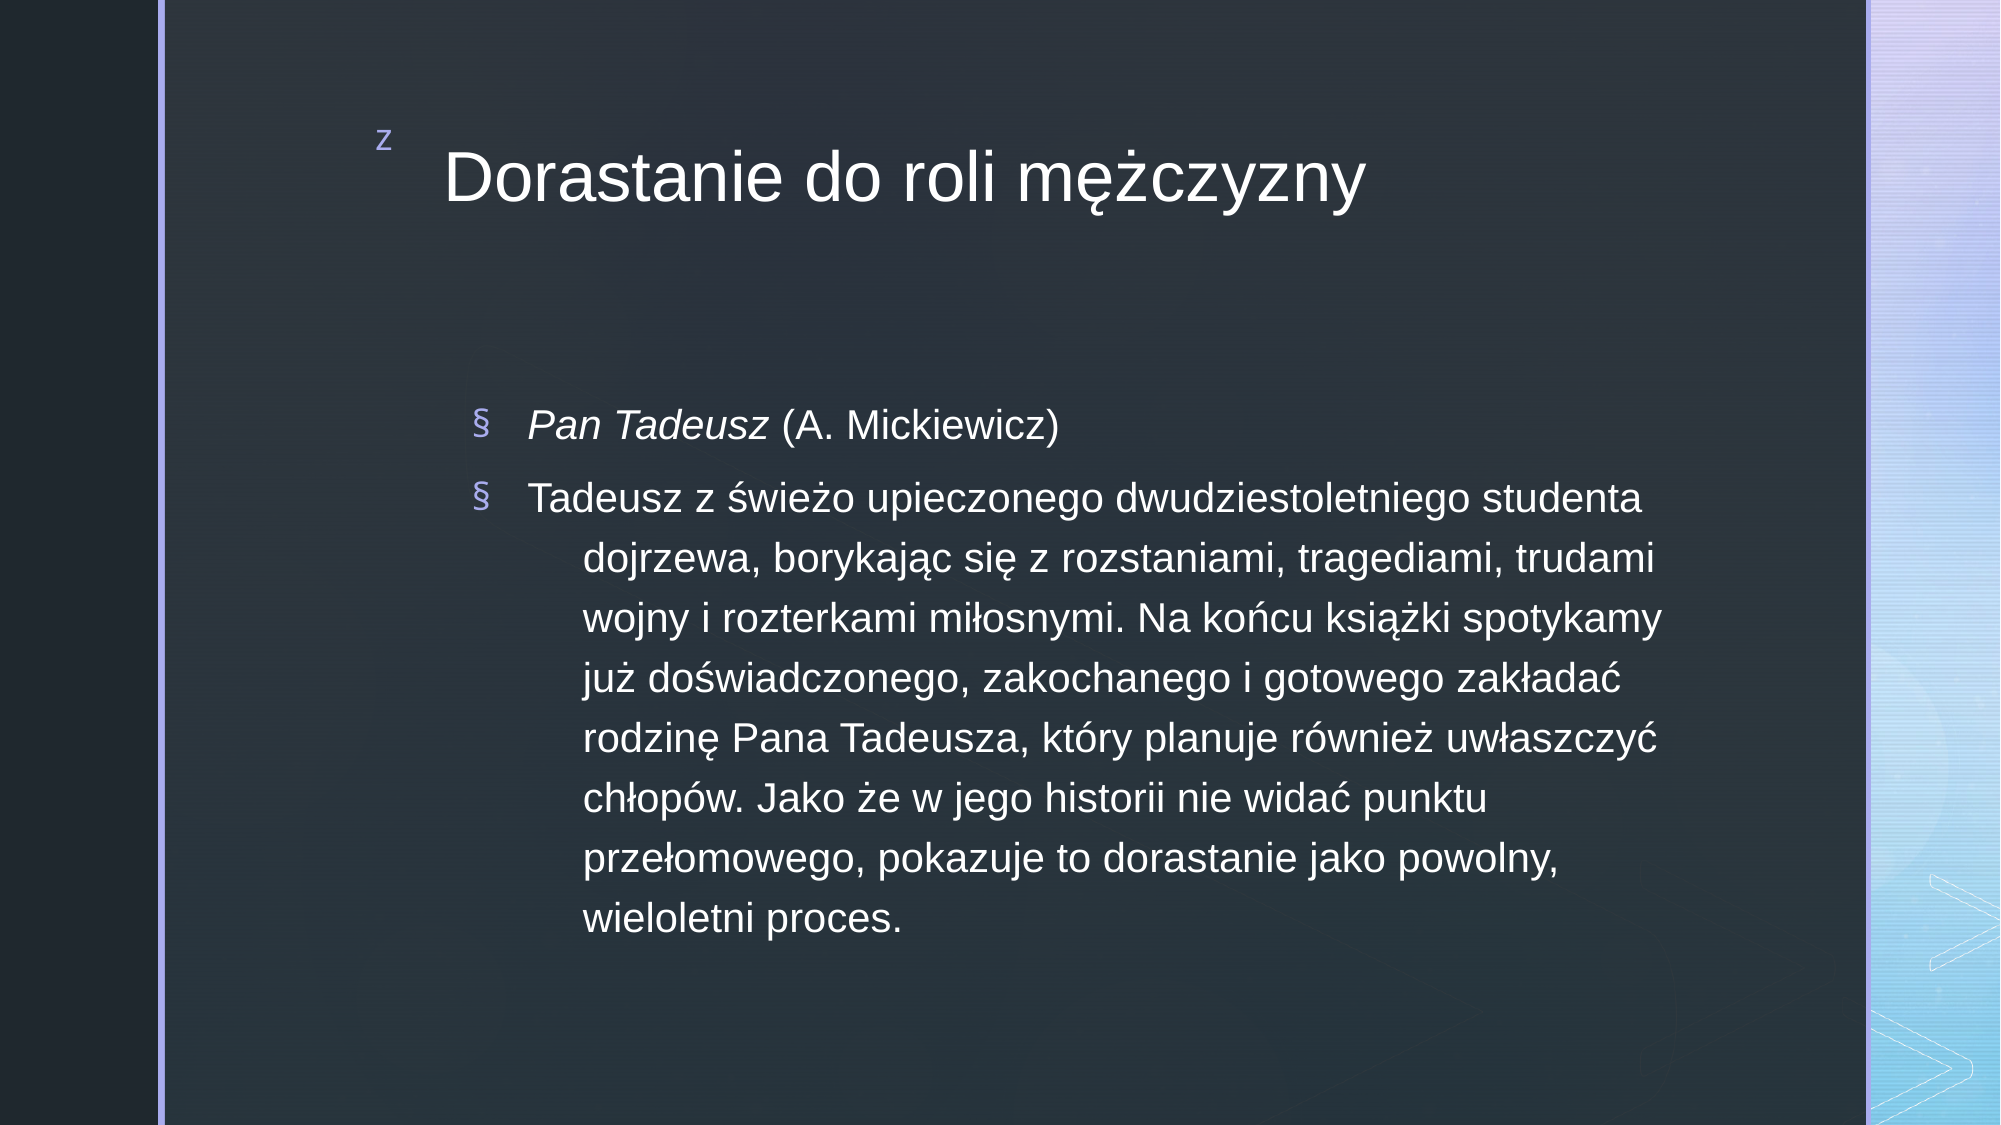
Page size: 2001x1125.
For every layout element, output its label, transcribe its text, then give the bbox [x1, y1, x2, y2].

title Dorastanie do roli mężczyzny [428, 132, 1734, 310]
list Pan Tadeusz (A. Mickiewicz) Tadeusz z świeżo upieczonego dwudziestoletniego studenta dojrzewa, borykając się z rozstaniami, tragediami, trudami wojny i rozterkami miłosnymi. Na końcu książki spotykamy już doświadczonego, zakochanego i gotowego zakładać rodzinę Pana Tadeusza, który planuje również uwłaszczyć chłopów. Jako że w jego historii nie widać punktu przełomowego, pokazuje to dorastanie jako powolny, wieloletni proces. [454, 336, 1734, 993]
